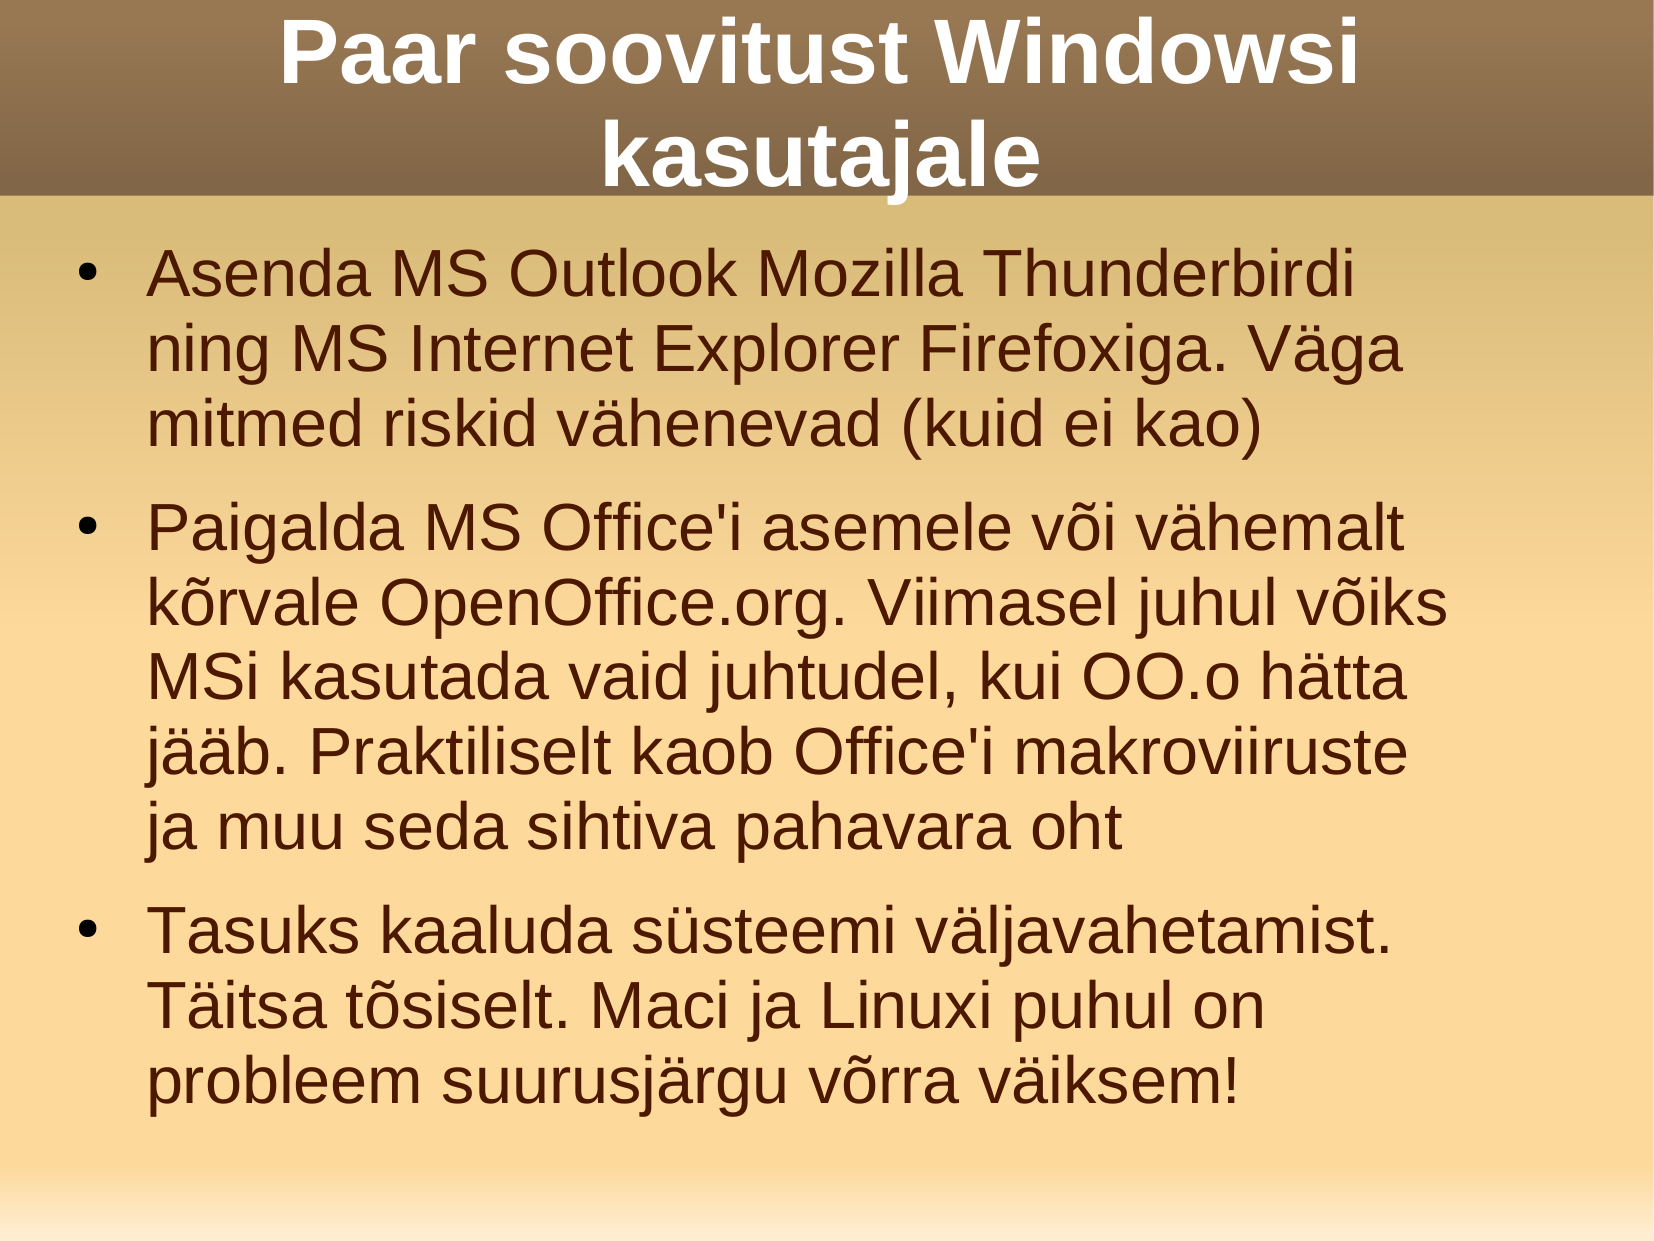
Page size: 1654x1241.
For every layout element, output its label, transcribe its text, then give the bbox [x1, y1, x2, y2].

title Paar soovitust Windowsi kasutajale [76, 0, 1565, 208]
list Asenda MS Outlook Mozilla Thunderbirdi ning MS Internet Explorer Firefoxiga. Väga mitmed riskid vähenevad (kuid ei kao) Paigalda MS Office'i asemele või vähemalt kõrvale OpenOffice.org. Viimasel juhul võiks MSi kasutada vaid juhtudel, kui OO.o hätta jääb. Praktiliselt kaob Office'i makroviiruste ja muu seda sihtiva pahavara oht Tasuks kaaluda süsteemi väljavahetamist. Täitsa tõsiselt. Maci ja Linuxi puhul on probleem suurusjärgu võrra väiksem! [64, 236, 1477, 1118]
picture [0, 0, 1654, 1241]
